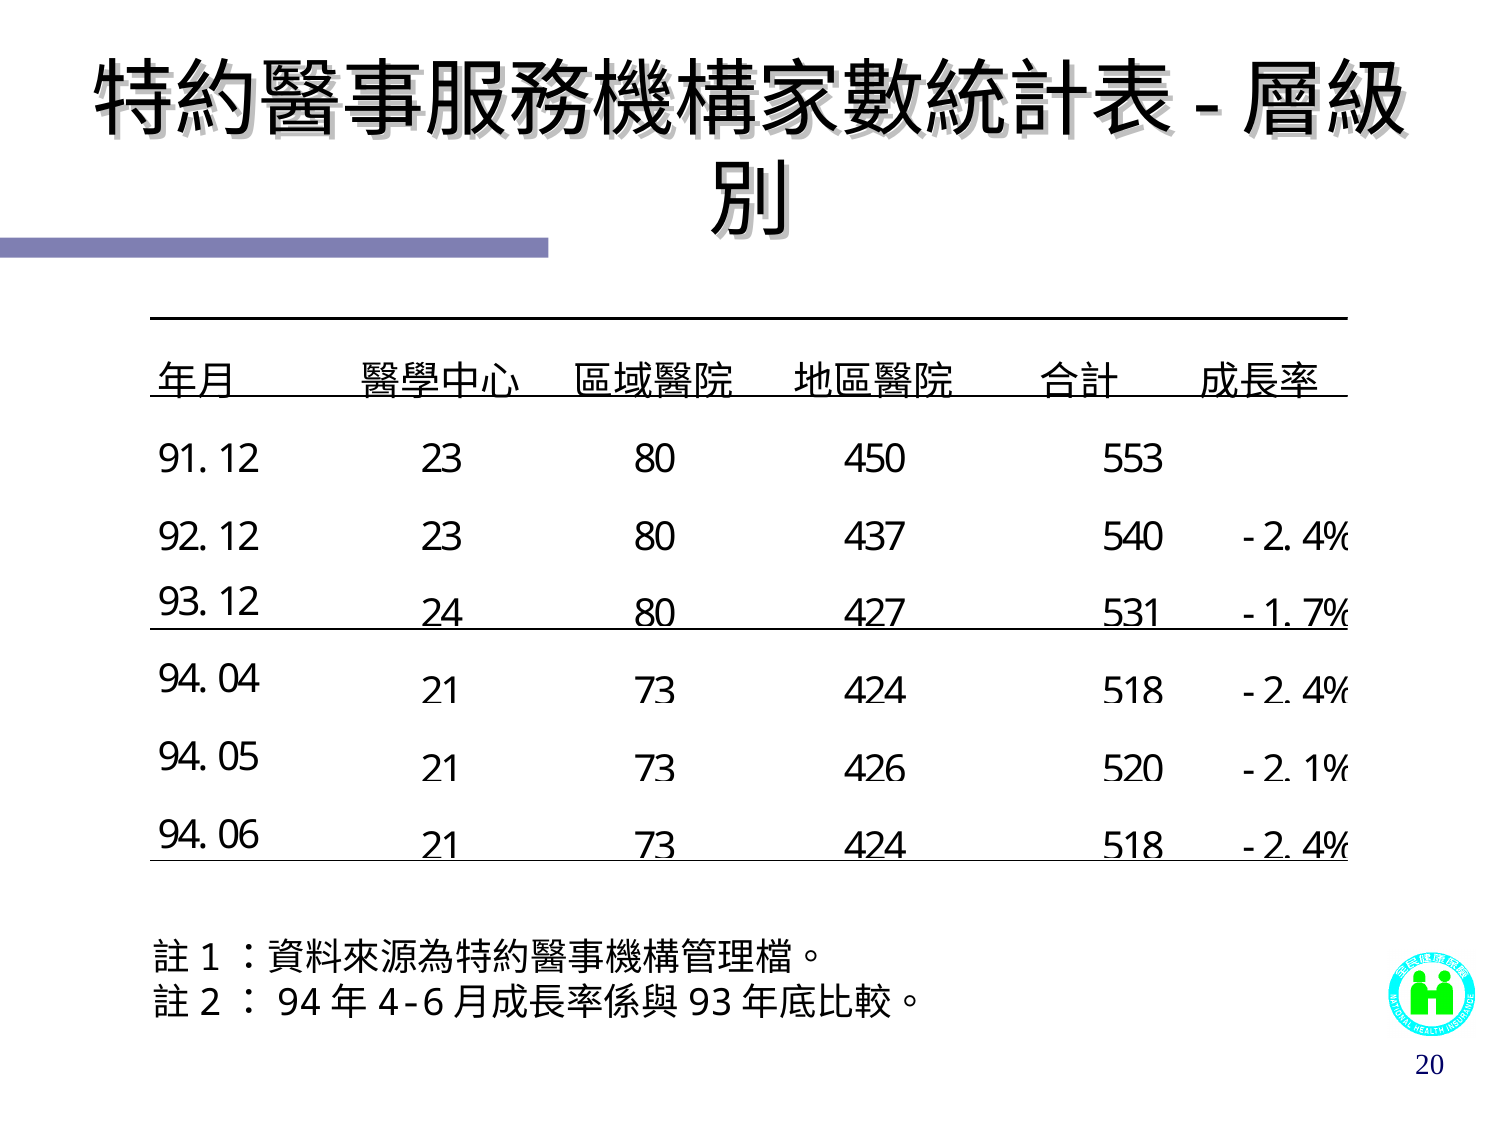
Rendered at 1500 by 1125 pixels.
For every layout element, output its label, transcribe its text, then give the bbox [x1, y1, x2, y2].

text_box [1400, 1037, 1476, 1125]
text_box 註1：資料來源為特約醫事機構管理檔。 註2：94年4-6月成長率係與93年底比較。 [137, 924, 1438, 1076]
chart [150, 317, 1351, 864]
title 特約醫事服務機構家數統計表-層級別 [50, 37, 1451, 225]
